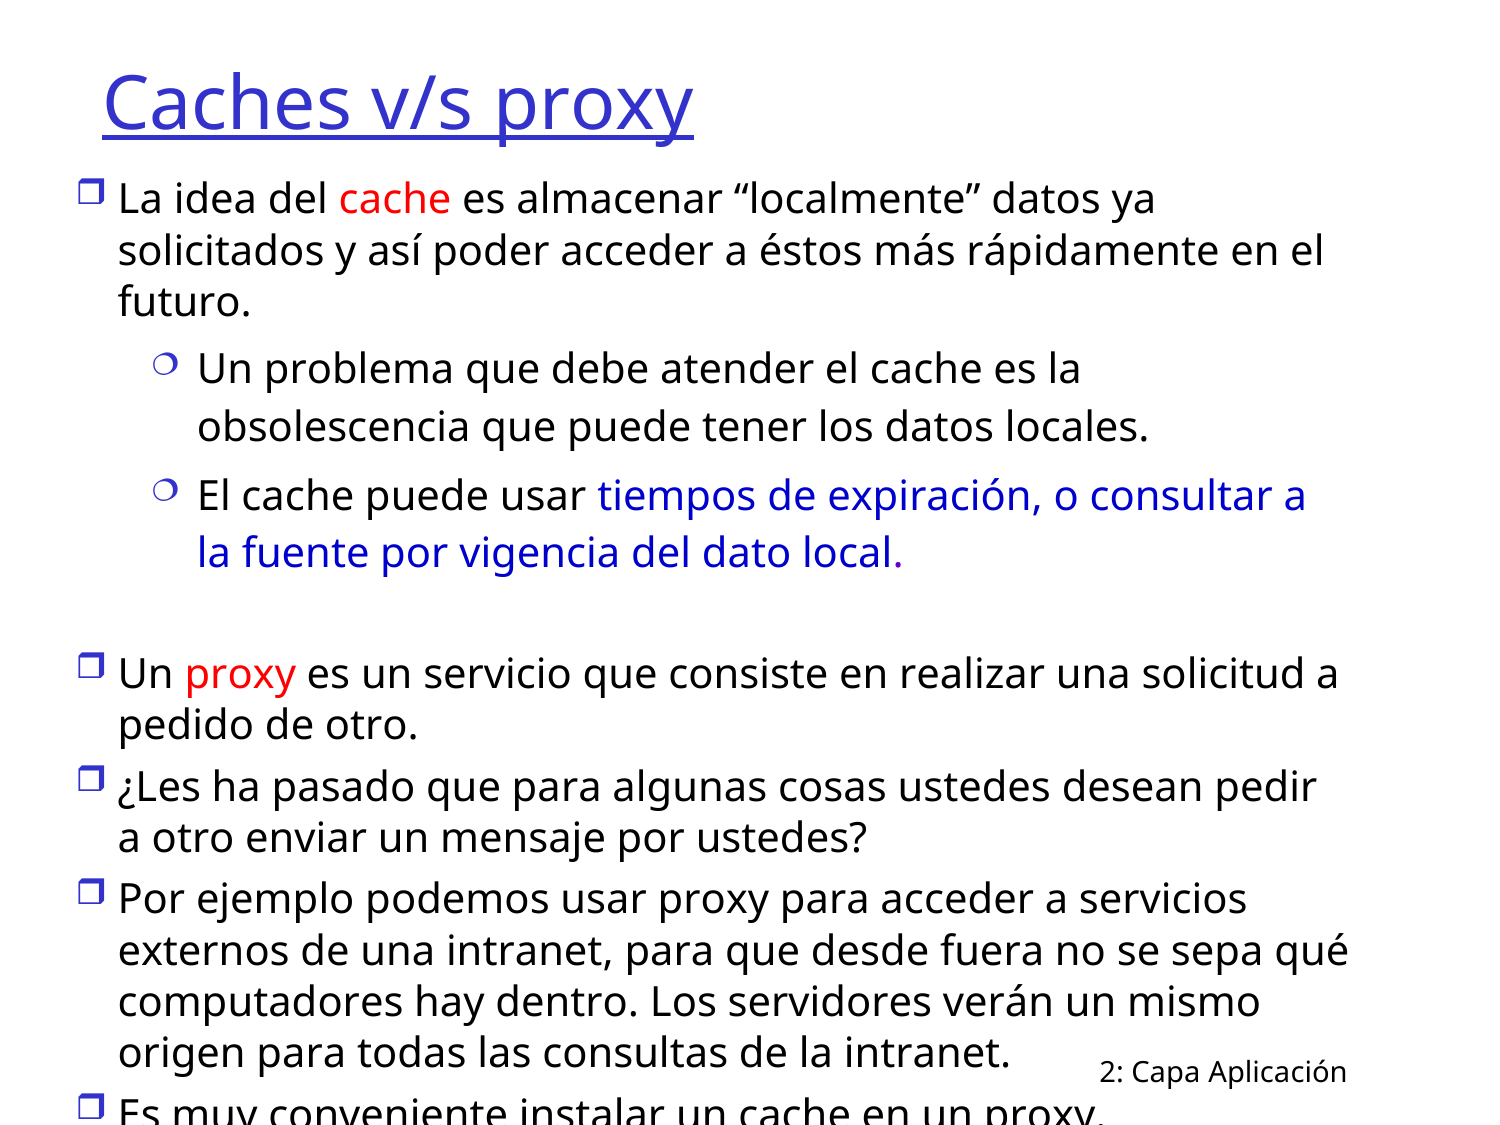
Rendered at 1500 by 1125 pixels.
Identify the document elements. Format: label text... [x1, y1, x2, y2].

title Caches v/s proxy [87, 15, 1362, 188]
list La idea del cache es almacenar “localmente” datos ya solicitados y así poder acceder a éstos más rápidamente en el futuro. Un problema que debe atender el cache es la obsolescencia que puede tener los datos locales. El cache puede usar tiempos de expiración, o consultar a la fuente por vigencia del dato local. Un proxy es un servicio que consiste en realizar una solicitud a pedido de otro. ¿Les ha pasado que para algunas cosas ustedes desean pedir a otro enviar un mensaje por ustedes? Por ejemplo podemos usar proxy para acceder a servicios externos de una intranet, para que desde fuera no se sepa qué computadores hay dentro. Los servidores verán un mismo origen para todas las consultas de la intranet. Es muy conveniente instalar un cache en un proxy. [75, 173, 1351, 936]
